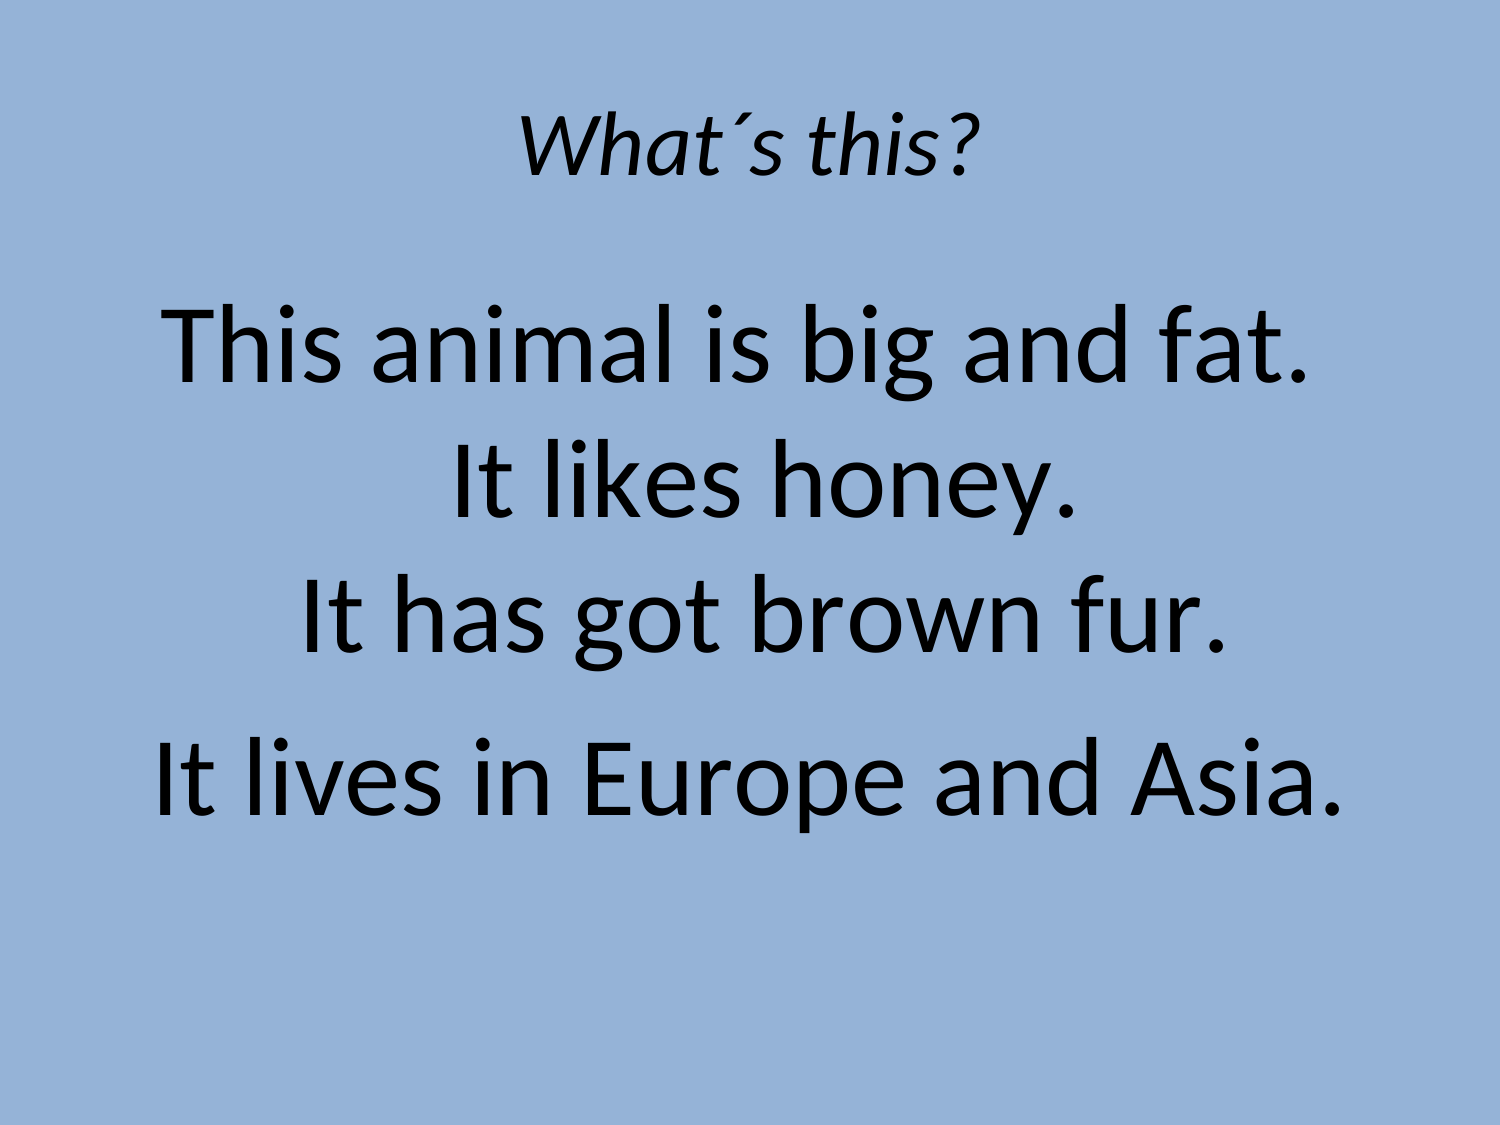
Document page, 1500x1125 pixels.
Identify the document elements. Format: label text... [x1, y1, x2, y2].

title What´s this? [75, 45, 1426, 233]
list This animal is big and fat. It likes honey. It has got brown fur. It lives in Europe and Asia. [75, 262, 1426, 1006]
